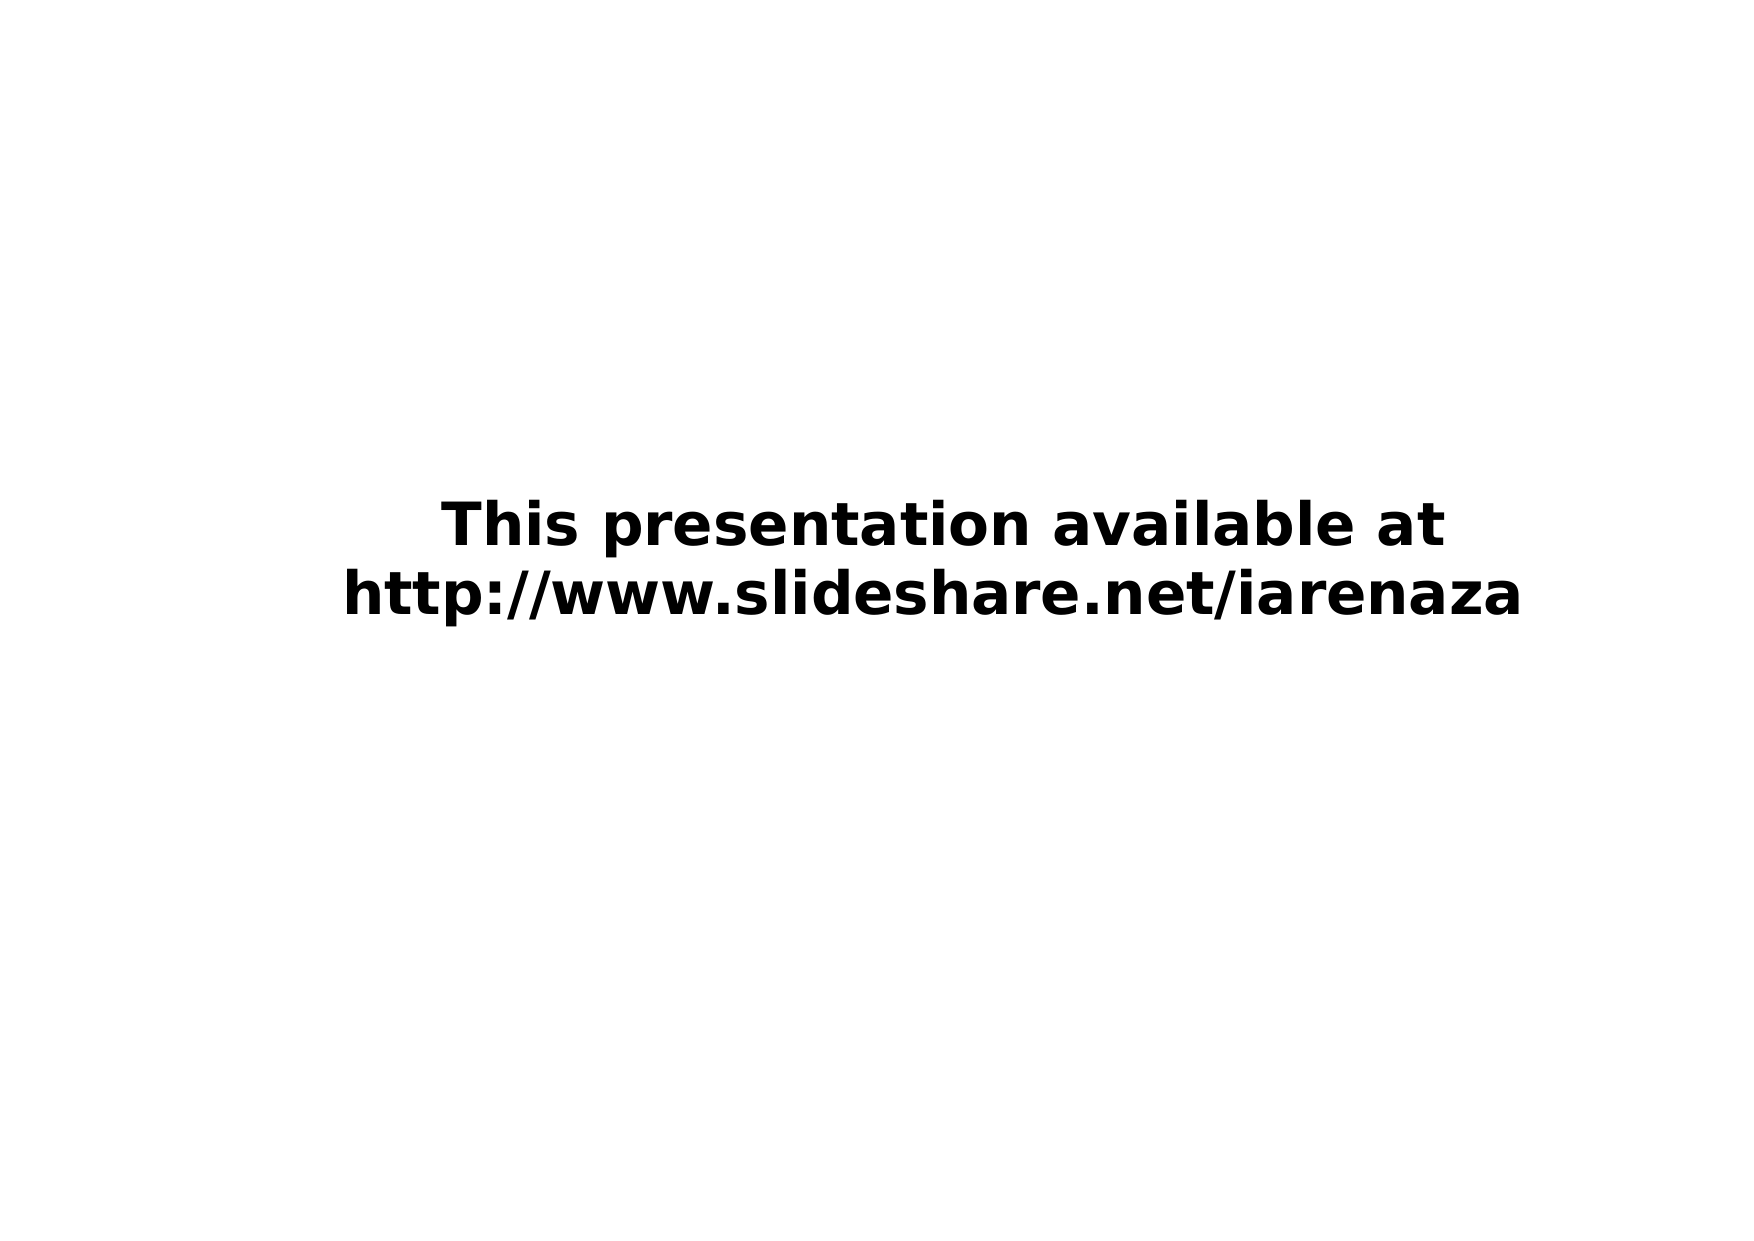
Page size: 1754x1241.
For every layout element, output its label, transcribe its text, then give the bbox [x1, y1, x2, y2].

text_box This presentation available at http://www.slideshare.net/iarenaza [329, 480, 1538, 638]
